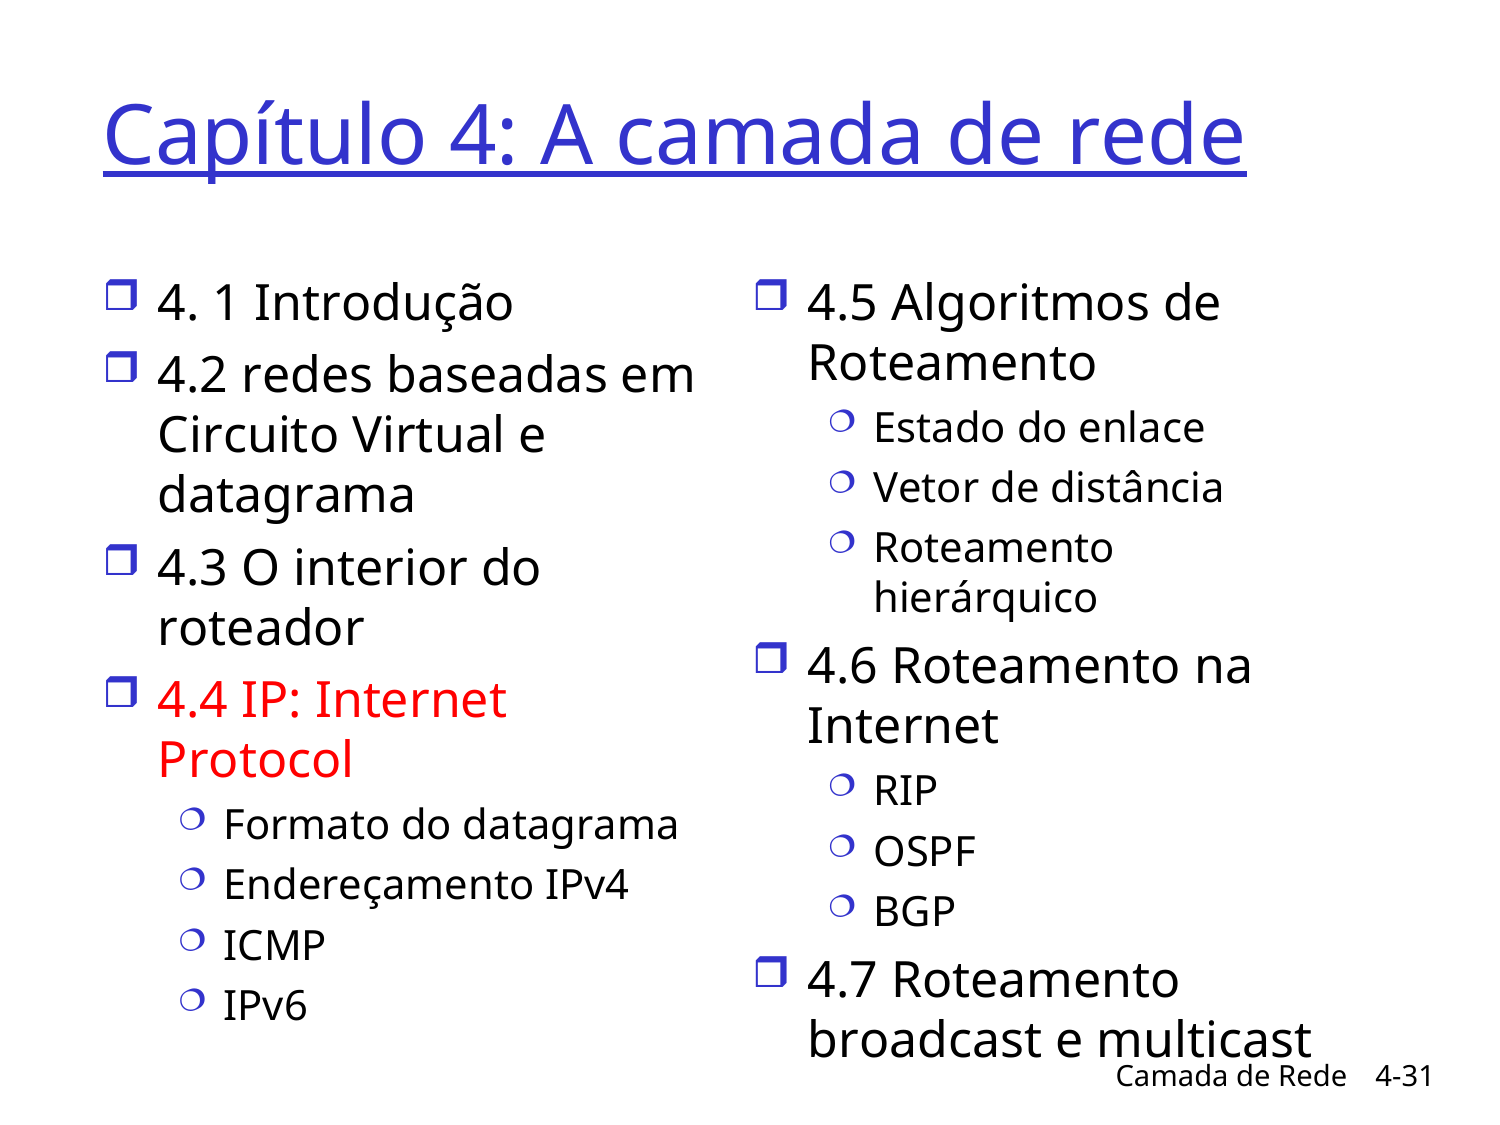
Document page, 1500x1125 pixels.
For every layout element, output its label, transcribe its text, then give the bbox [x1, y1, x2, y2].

text_box 4-<número> [1339, 1050, 1451, 1125]
text_box Camada de Rede [887, 1050, 1339, 1125]
text_box Capítulo 4: A camada de rede [87, 37, 1363, 225]
text_box 4.5 Algoritmos de Roteamento Estado do enlace Vetor de distância Roteamento hierárquico 4.6 Roteamento na Internet RIP OSPF BGP 4.7 Roteamento broadcast e multicast [737, 262, 1363, 1026]
text_box 4. 1 Introdução 4.2 redes baseadas em Circuito Virtual e datagrama 4.3 O interior do roteador 4.4 IP: Internet Protocol Formato do datagrama Endereçamento IPv4 ICMP IPv6 [87, 262, 713, 1037]
